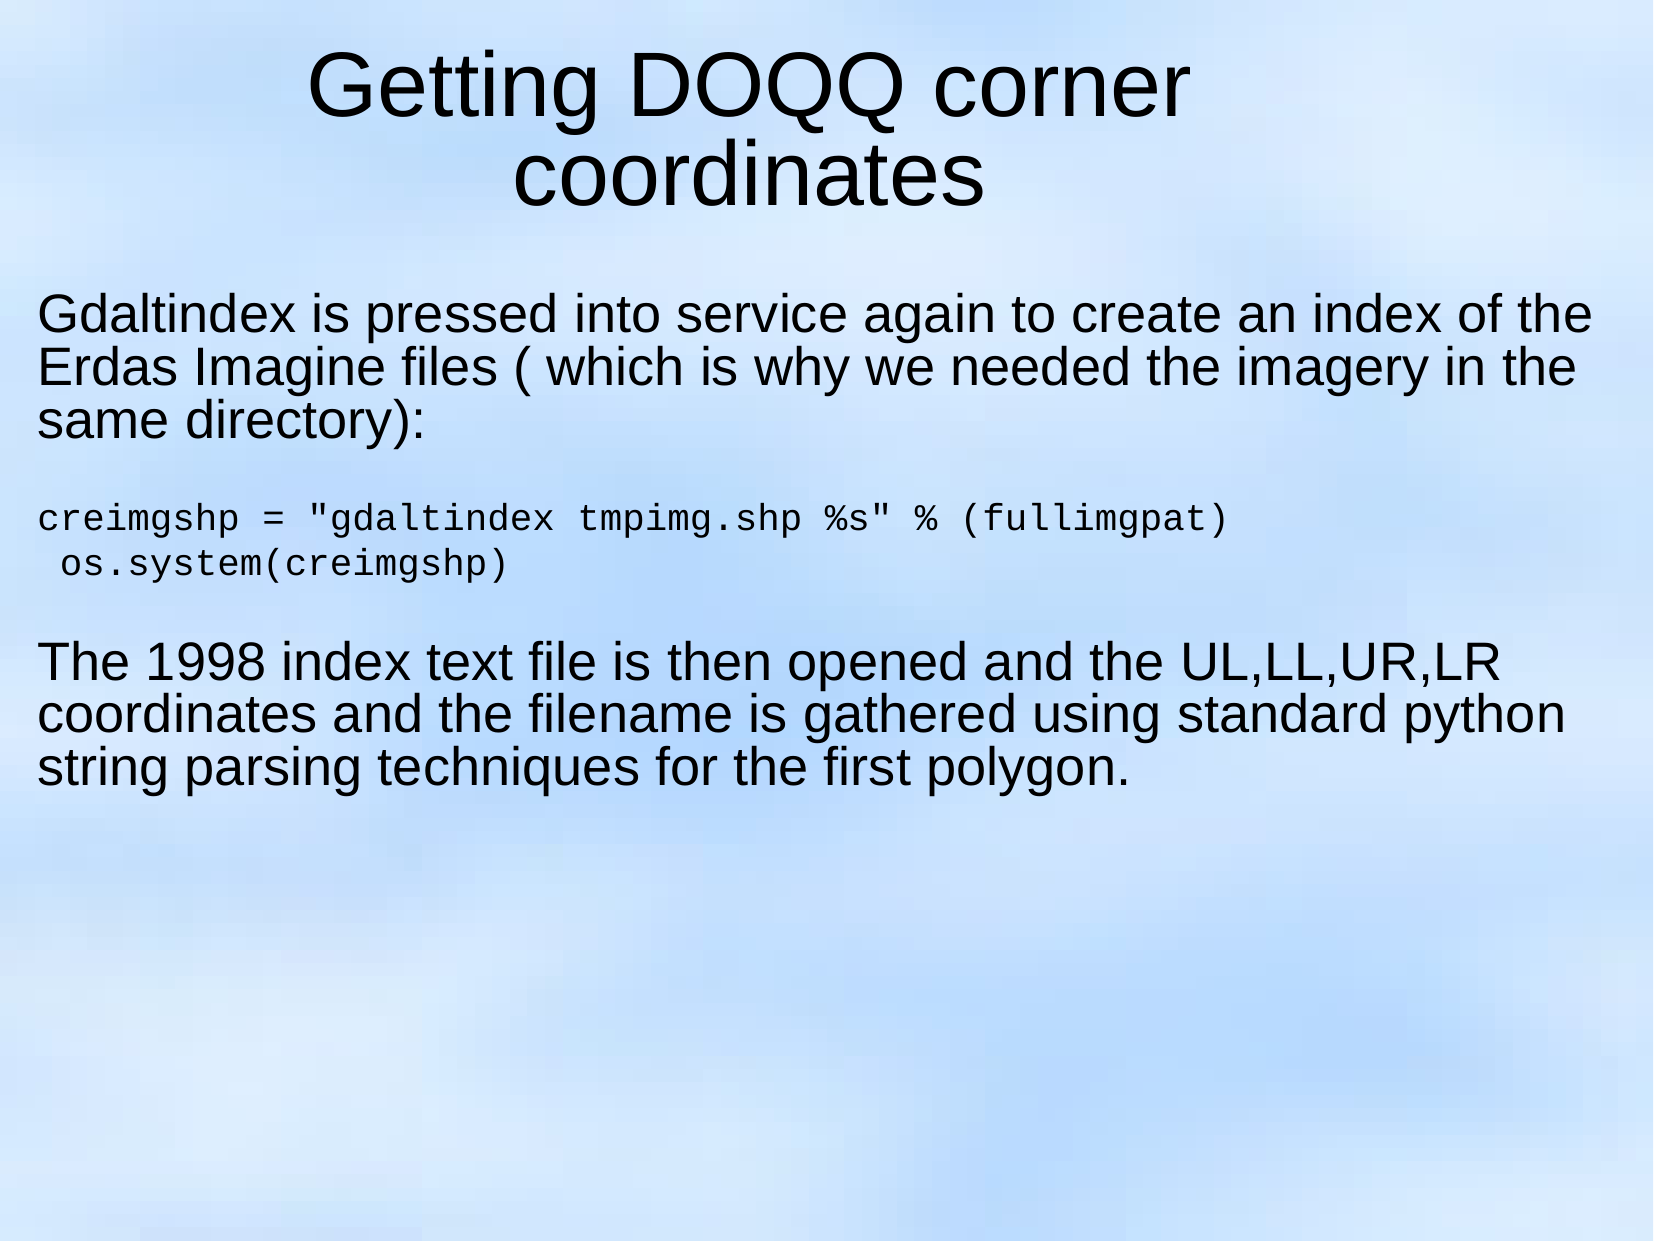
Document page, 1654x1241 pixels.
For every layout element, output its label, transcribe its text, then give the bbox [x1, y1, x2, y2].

title Getting DOQQ corner coordinates [112, 31, 1388, 237]
text_box Gdaltindex is pressed into service again to create an index of the Erdas Imagine files ( which is why we needed the imagery in the same directory): creimgshp = "gdaltindex tmpimg.shp %s" % (fullimgpat)‏ os.system(creimgshp) The 1998 index text file is then opened and the UL,LL,UR,LR coordinates and the filename is gathered using standard python string parsing techniques for the first polygon. [37, 239, 1612, 1006]
picture [0, 0, 1654, 1241]
